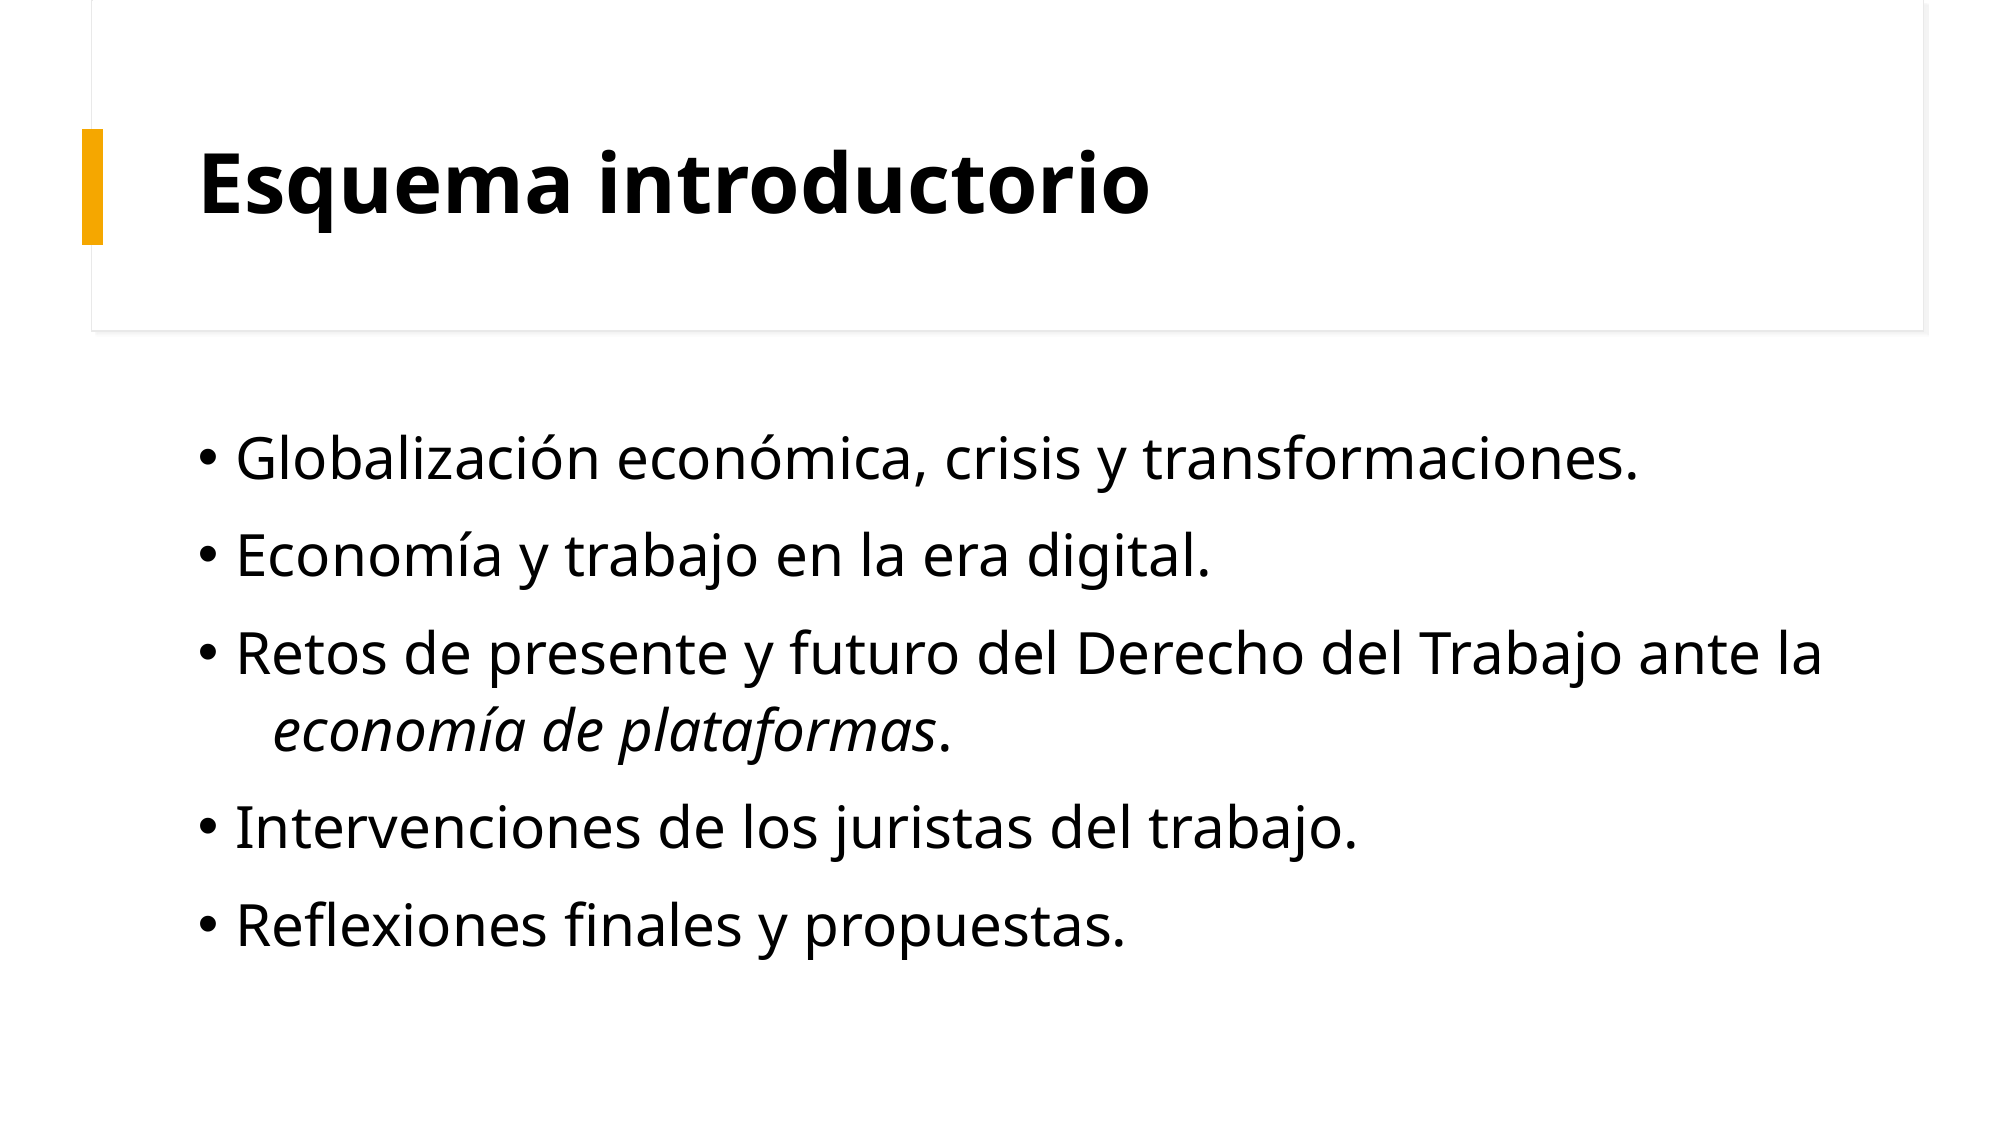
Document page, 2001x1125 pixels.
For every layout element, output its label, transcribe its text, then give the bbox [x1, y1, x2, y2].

list Globalización económica, crisis y transformaciones. Economía y trabajo en la era digital. Retos de presente y futuro del Derecho del Trabajo ante la economía de plataformas. Intervenciones de los juristas del trabajo. Reflexiones finales y propuestas. [183, 406, 1852, 1013]
title Esquema introductorio [183, 90, 1852, 284]
